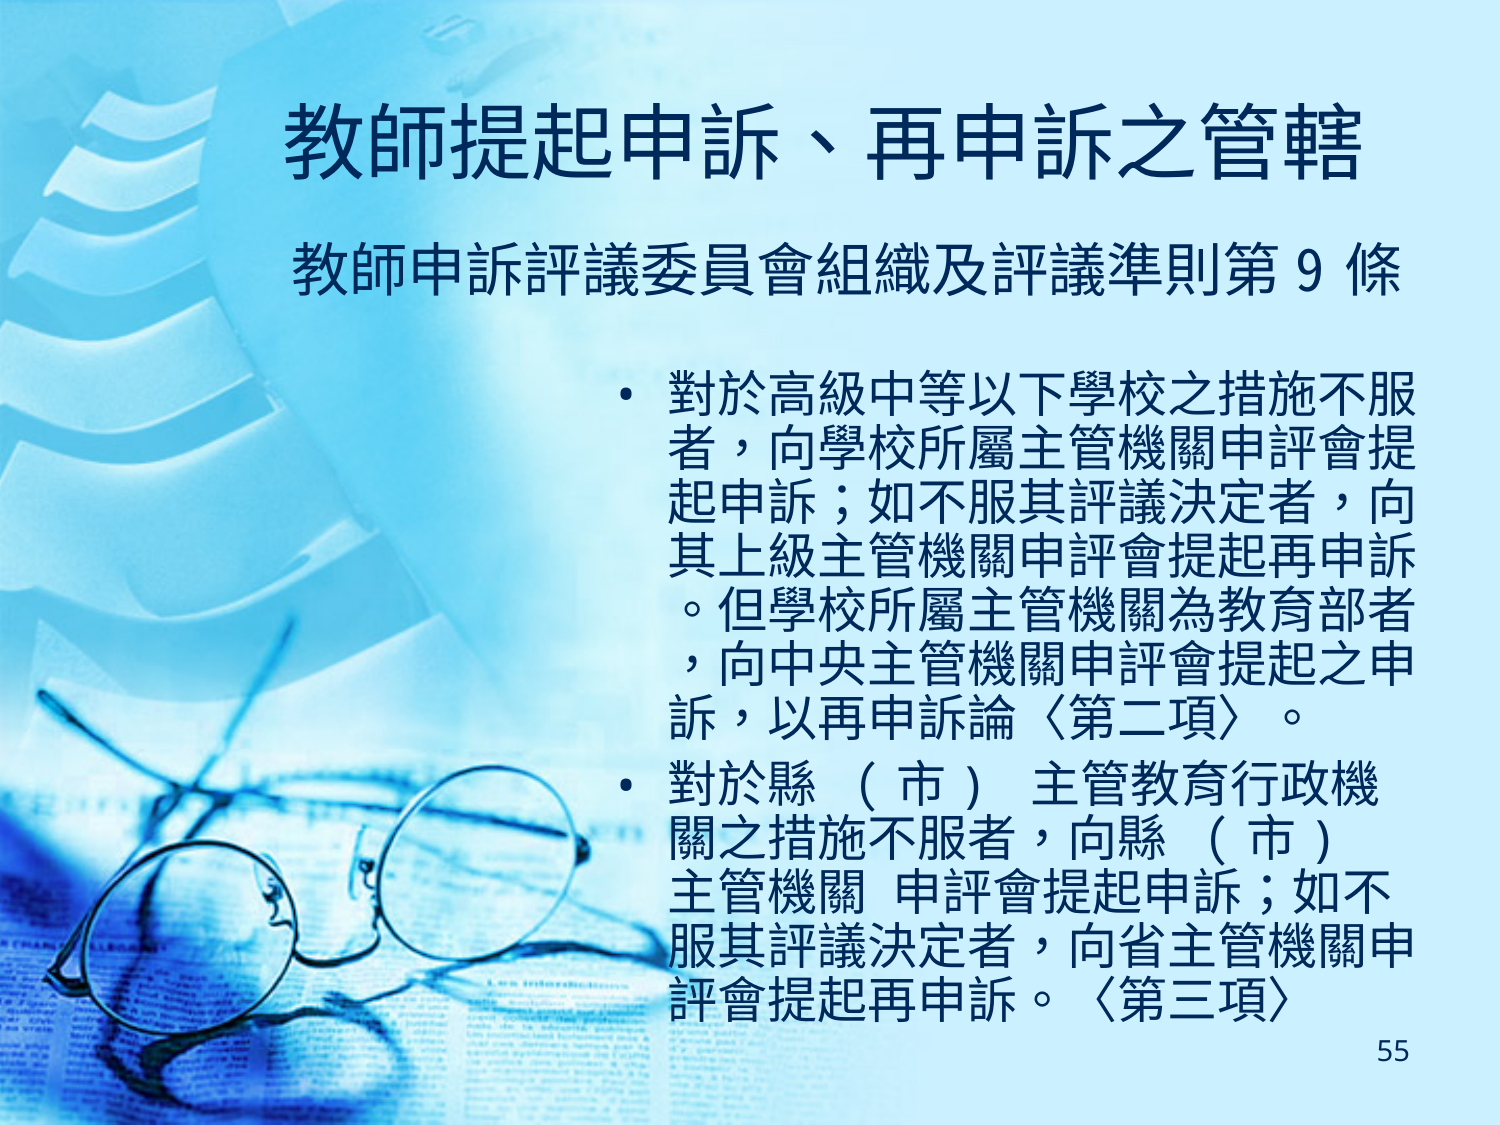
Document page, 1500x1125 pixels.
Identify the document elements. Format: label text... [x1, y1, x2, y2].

list 對於高級中等以下學校之措施不服者，向學校所屬主管機關申評會提起申訴；如不服其評議決定者，向其上級主管機關申評會提起再申訴。但學校所屬主管機關為教育部者，向中央主管機關申評會提起之申訴，以再申訴論〈第二項〉。 對於縣 (市) 主管教育行政機關之措施不服者，向縣 (市) 主管機關 申評會提起申訴；如不服其評議決定者，向省主管機關申評會提起再申訴。〈第三項〉 [596, 361, 1437, 1052]
picture [0, 0, 1500, 1125]
title 教師提起申訴、再申訴之管轄 [242, 42, 1425, 231]
text_box 教師申訴評議委員會組織及評議準則第9條 [265, 160, 1449, 349]
